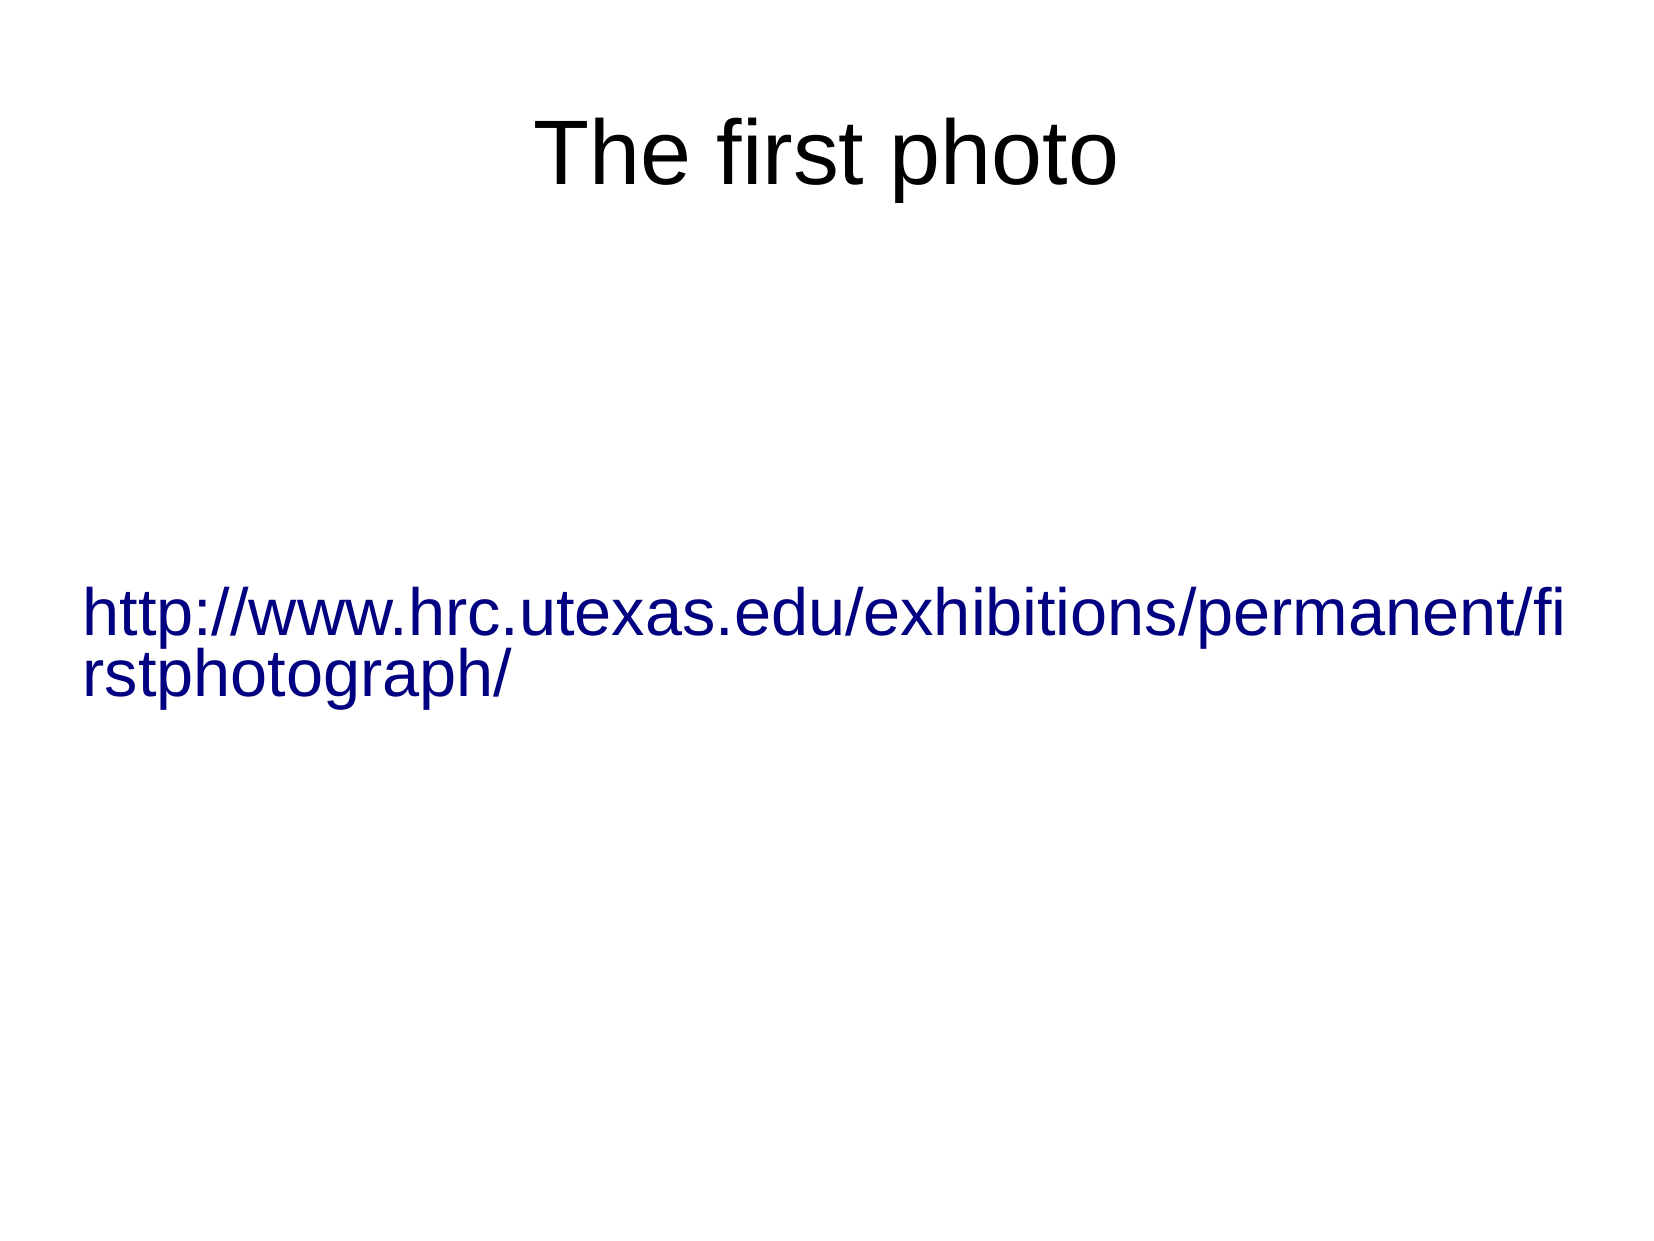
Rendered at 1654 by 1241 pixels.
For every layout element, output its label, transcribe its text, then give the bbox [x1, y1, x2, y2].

subtitle http://www.hrc.utexas.edu/exhibitions/permanent/firstphotograph/ [82, 290, 1571, 1010]
title The first photo [82, 49, 1571, 257]
